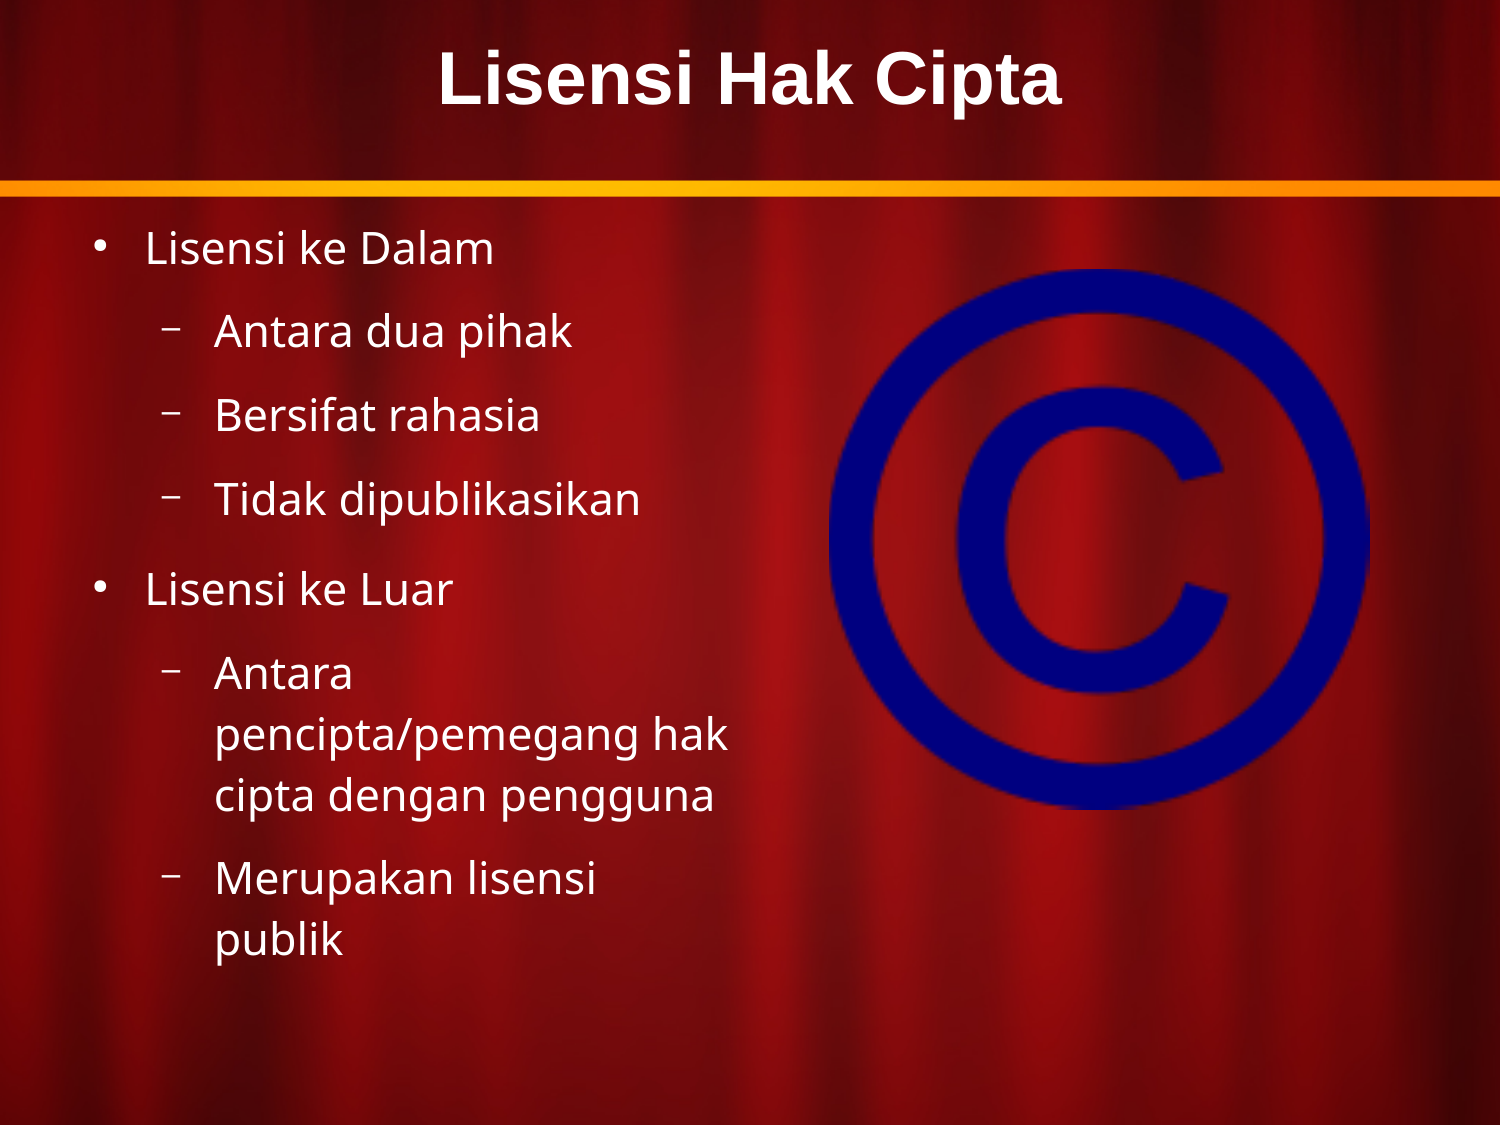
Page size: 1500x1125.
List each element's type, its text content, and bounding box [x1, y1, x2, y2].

title Lisensi Hak Cipta [75, 31, 1425, 127]
picture [0, 0, 1500, 1125]
list Lisensi ke Dalam Antara dua pihak Bersifat rahasia Tidak dipublikasikan Lisensi ke Luar Antara pencipta/pemegang hak cipta dengan pengguna Merupakan lisensi publik [75, 216, 738, 1029]
